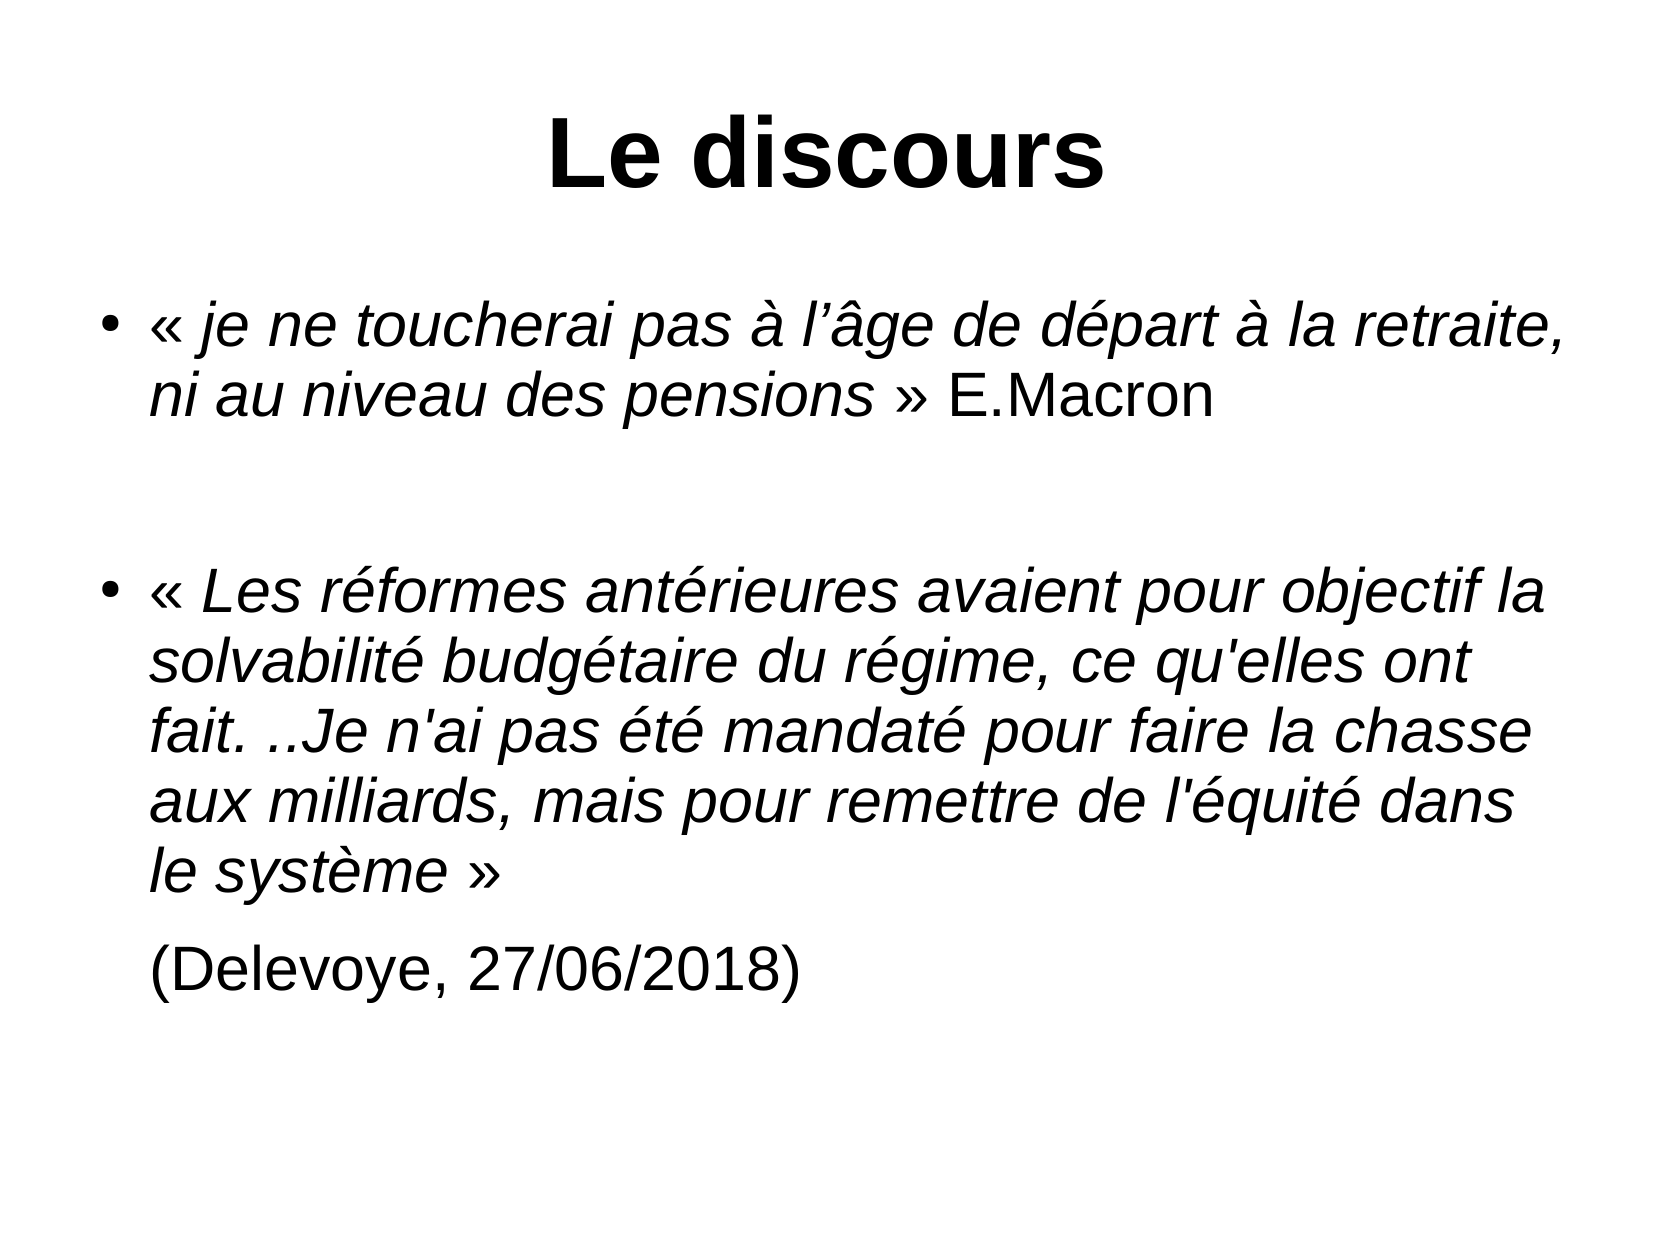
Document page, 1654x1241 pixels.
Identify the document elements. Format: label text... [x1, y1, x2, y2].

title Le discours [82, 49, 1571, 257]
list « je ne toucherai pas à l’âge de départ à la retraite, ni au niveau des pensions » E.Macron « Les réformes antérieures avaient pour objectif la solvabilité budgétaire du régime, ce qu'elles ont fait. ..Je n'ai pas été mandaté pour faire la chasse aux milliards, mais pour remettre de l'équité dans le système » (Delevoye, 27/06/2018) [82, 290, 1571, 1010]
